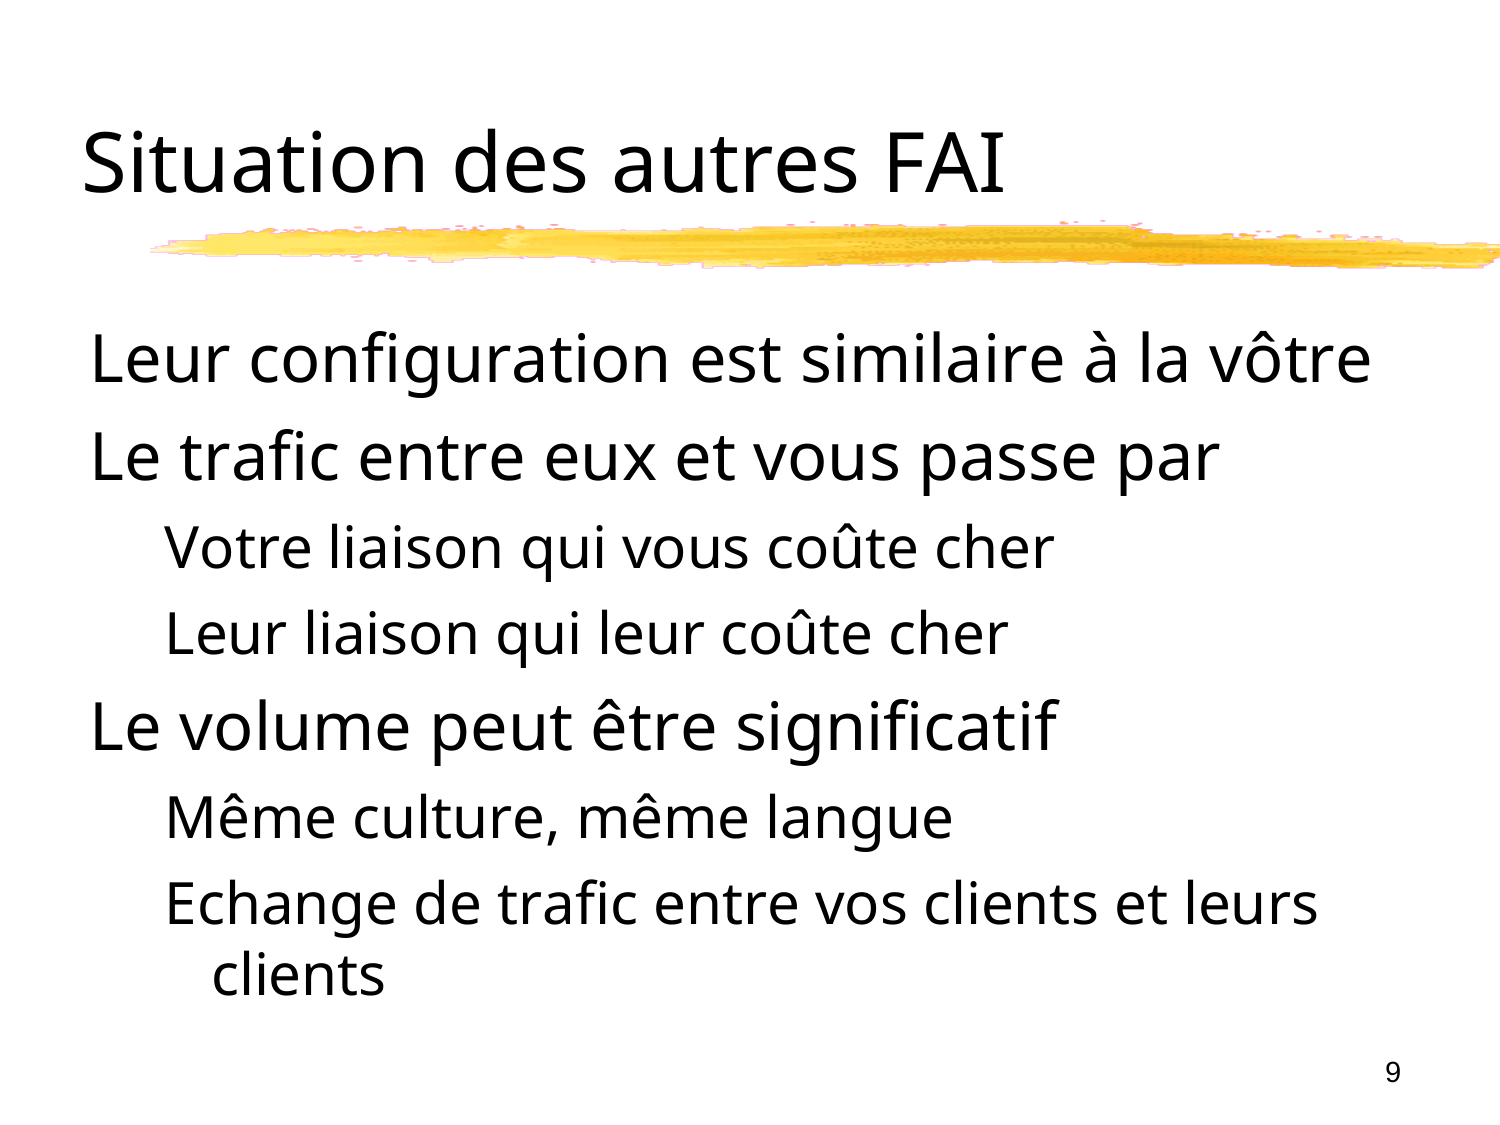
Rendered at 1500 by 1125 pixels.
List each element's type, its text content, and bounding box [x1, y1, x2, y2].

list Leur configuration est similaire à la vôtre Le trafic entre eux et vous passe par Votre liaison qui vous coûte cher Leur liaison qui leur coûte cher Le volume peut être significatif Même culture, même langue Echange de trafic entre vos clients et leurs clients [74, 309, 1417, 1019]
picture [150, 215, 1500, 279]
title Situation des autres FAI [66, 37, 1342, 225]
